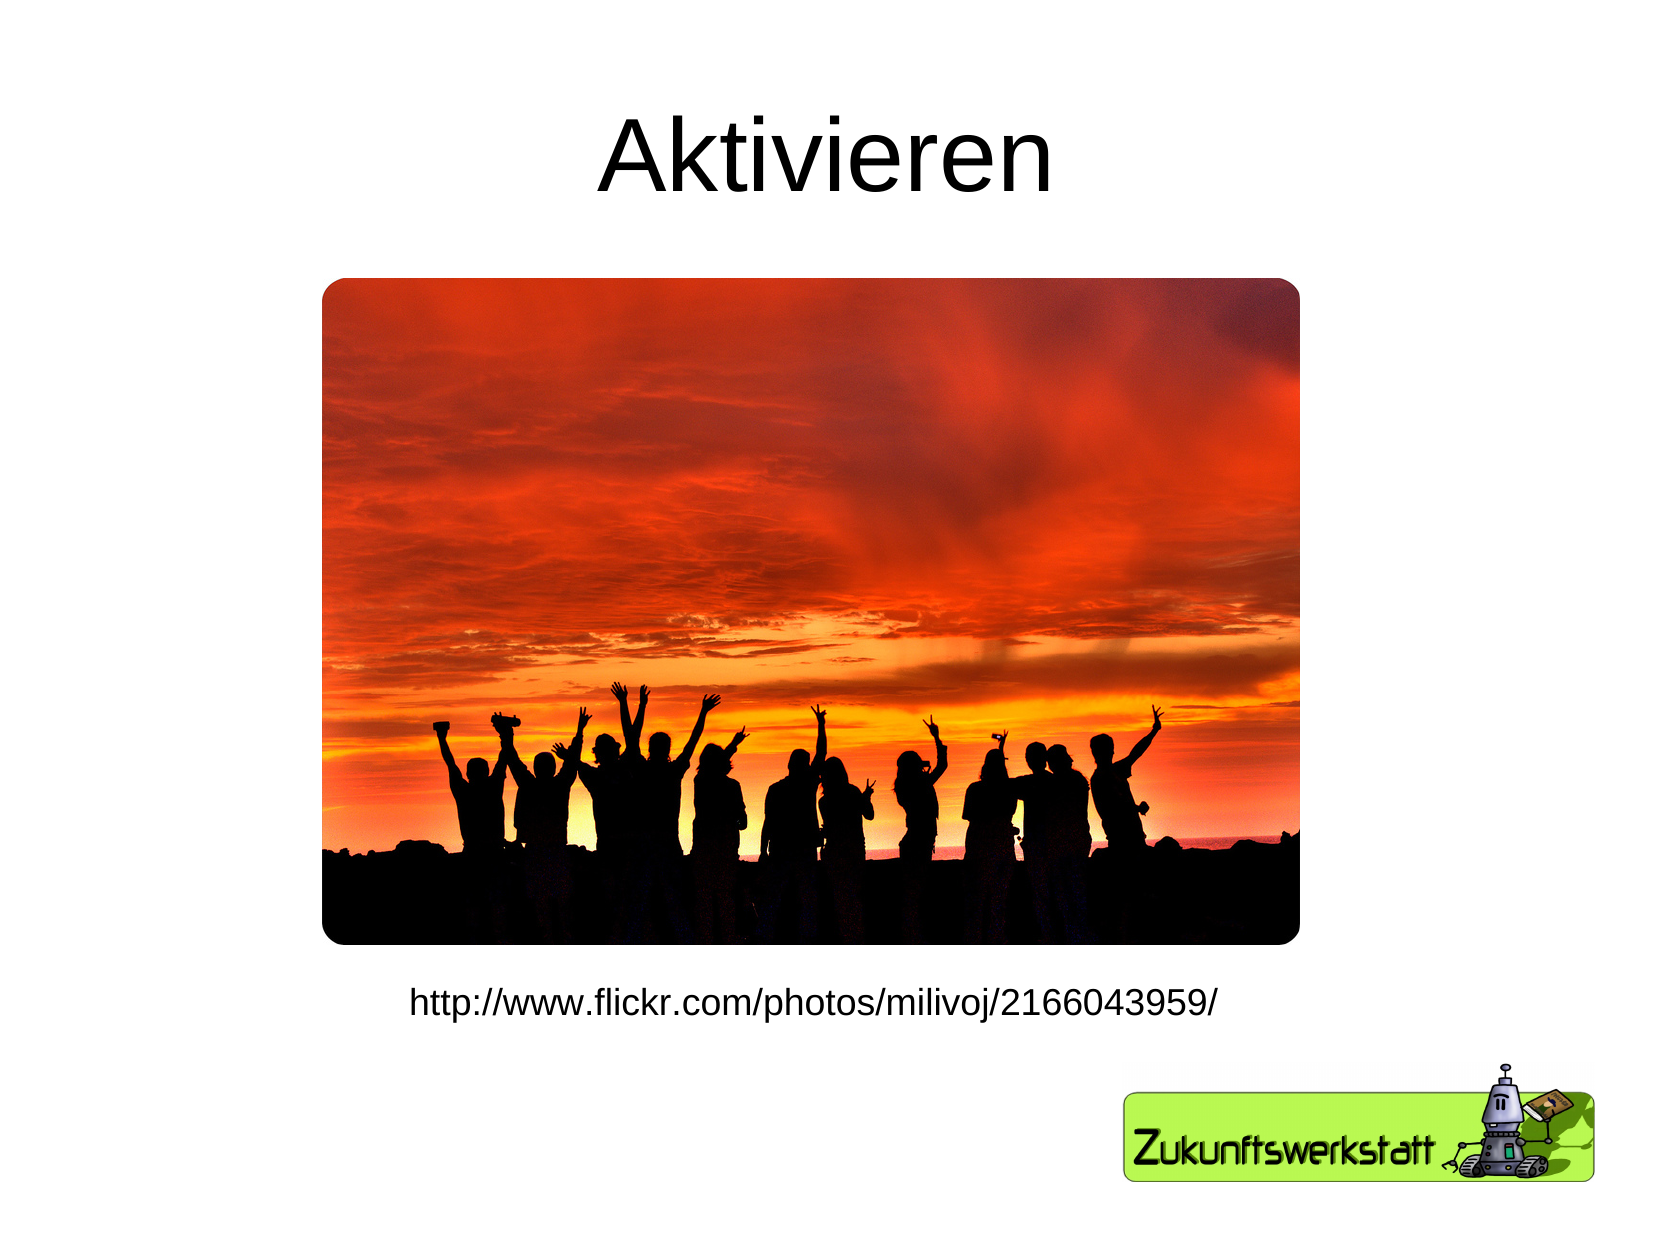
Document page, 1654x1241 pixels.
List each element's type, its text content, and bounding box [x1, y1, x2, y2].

picture [322, 278, 1300, 945]
title Aktivieren [82, 56, 1571, 249]
text_box http://www.flickr.com/photos/milivoj/2166043959/ [383, 974, 1624, 1031]
picture [1122, 1062, 1595, 1182]
